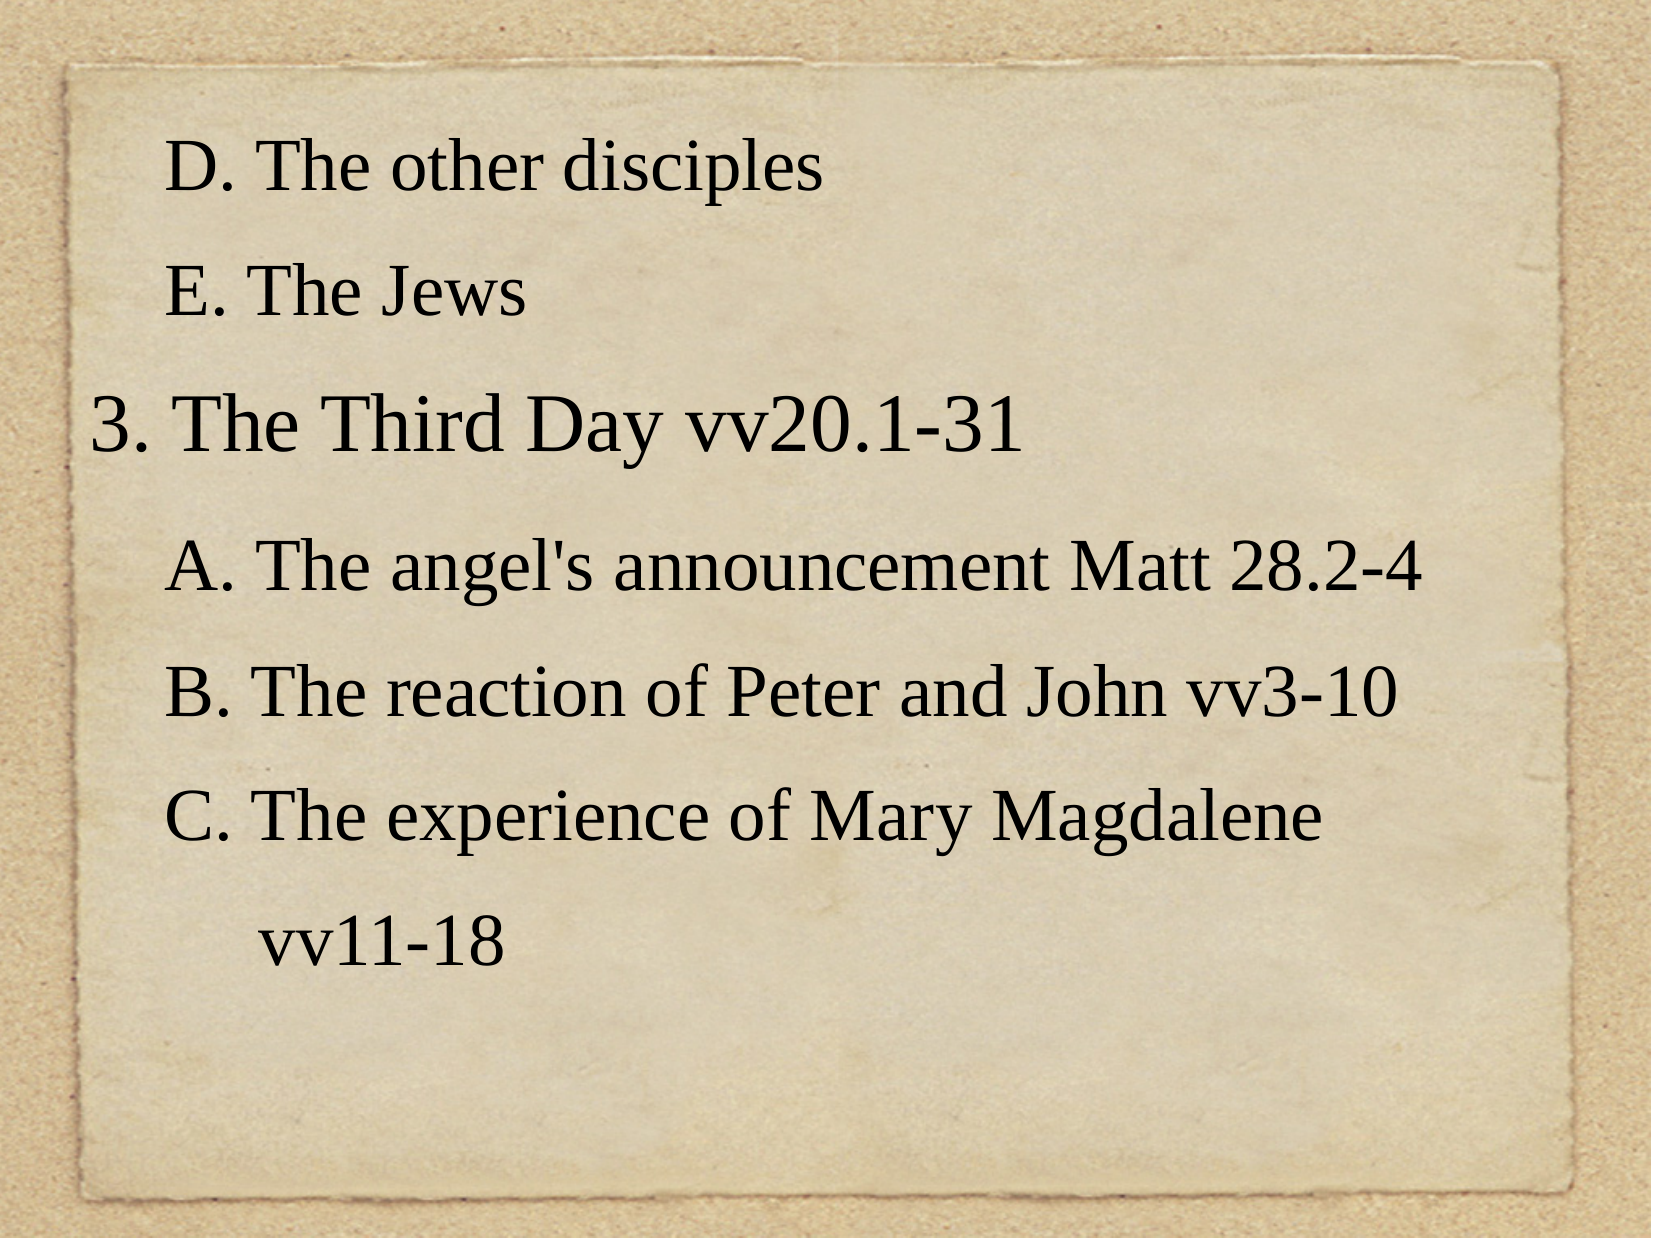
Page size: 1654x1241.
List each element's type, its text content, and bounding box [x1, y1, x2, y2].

picture [0, 0, 1651, 1238]
text_box D. The other disciples E. The Jews 3. The Third Day vv20.1-31 A. The angel's announcement Matt 28.2-4 B. The reaction of Peter and John vv3-10 C. The experience of Mary Magdalene vv11-18 [75, 75, 1576, 1201]
